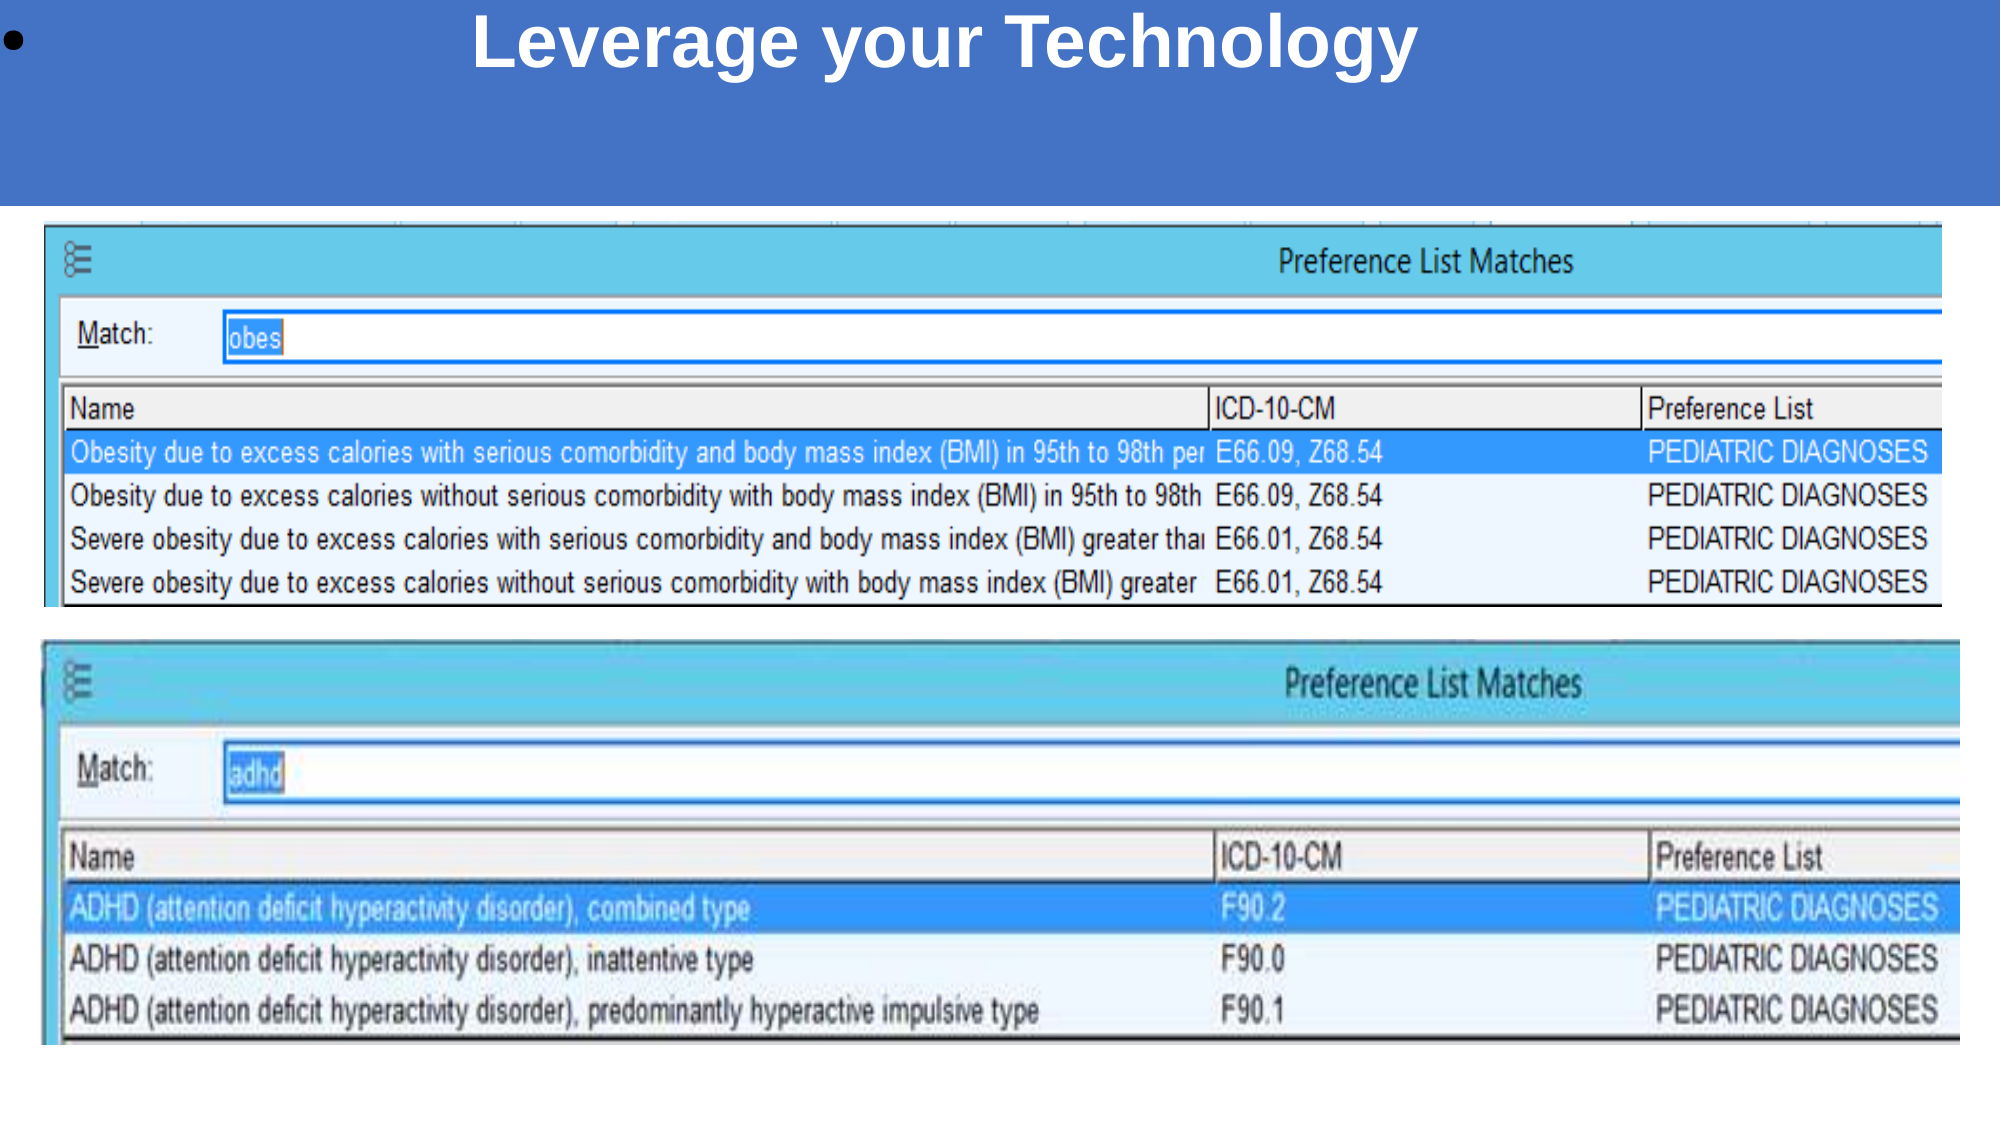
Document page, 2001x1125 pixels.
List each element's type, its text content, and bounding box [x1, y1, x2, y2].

table_header Leverage your Technology [0, 0, 2000, 206]
picture [40, 639, 1960, 1045]
picture [44, 221, 1942, 607]
